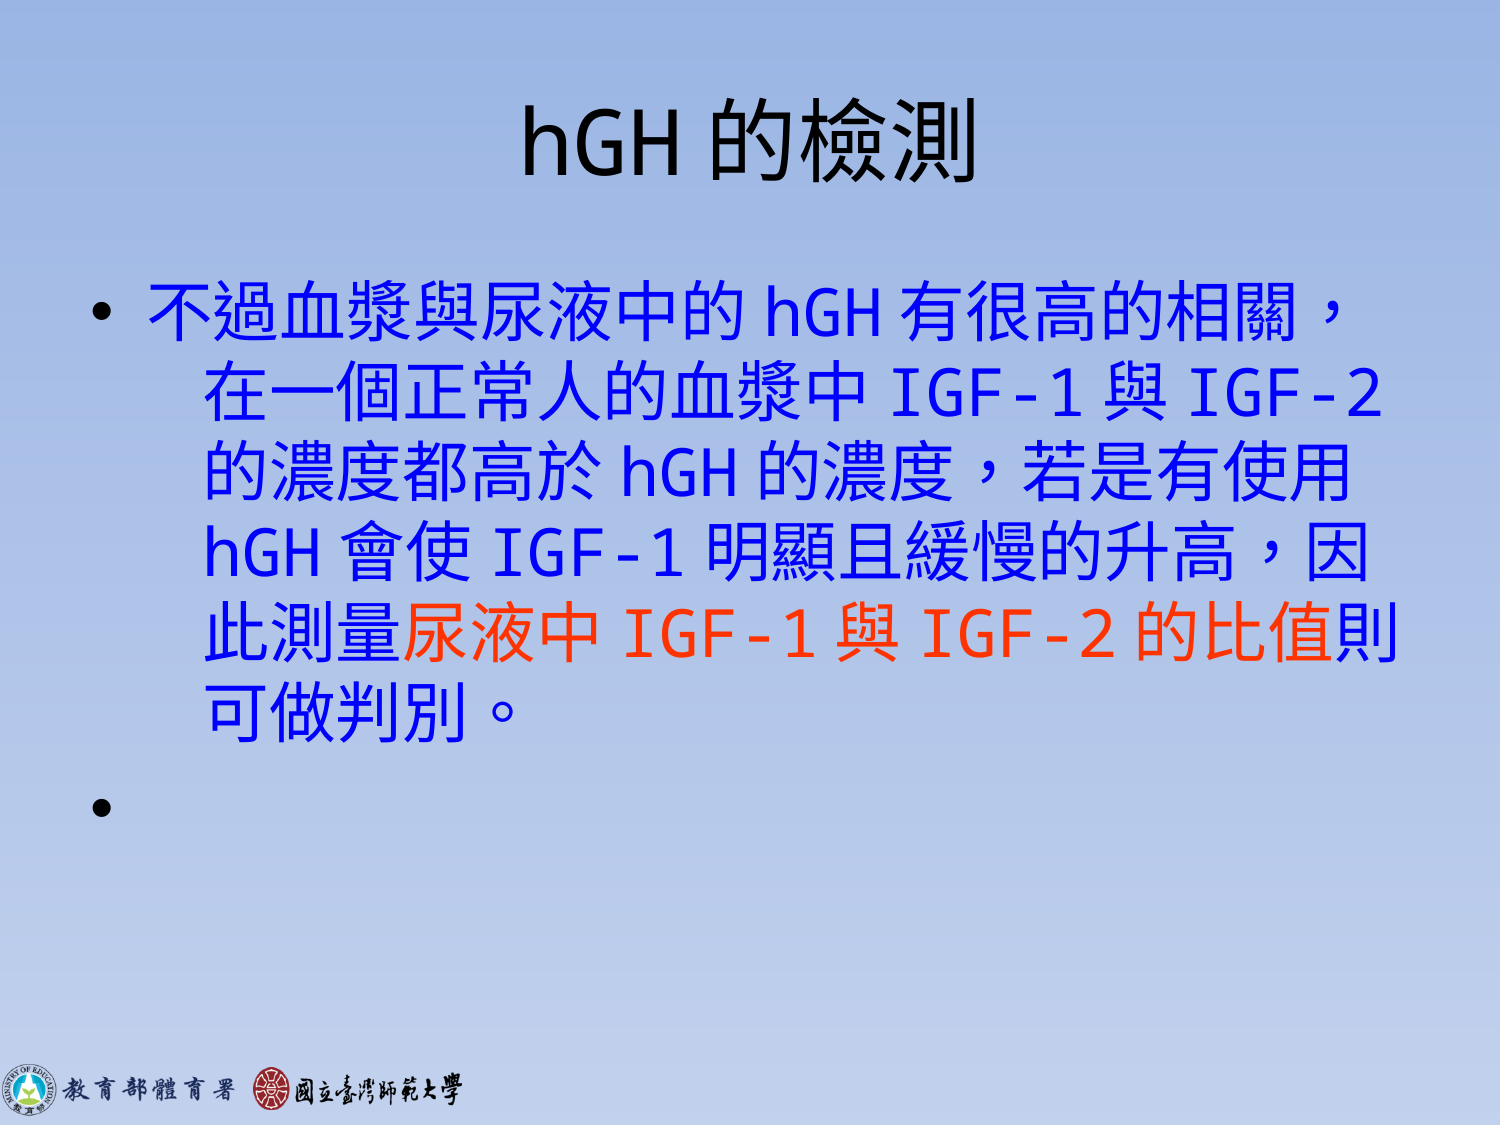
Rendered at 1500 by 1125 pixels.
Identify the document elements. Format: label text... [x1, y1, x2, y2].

list 不過血漿與尿液中的hGH有很高的相關，在一個正常人的血漿中IGF-1與IGF-2的濃度都高於hGH的濃度，若是有使用hGH會使IGF-1明顯且緩慢的升高，因此測量尿液中IGF-1與IGF-2的比值則可做判別。 [75, 262, 1426, 1005]
title hGH的檢測 [75, 45, 1426, 233]
